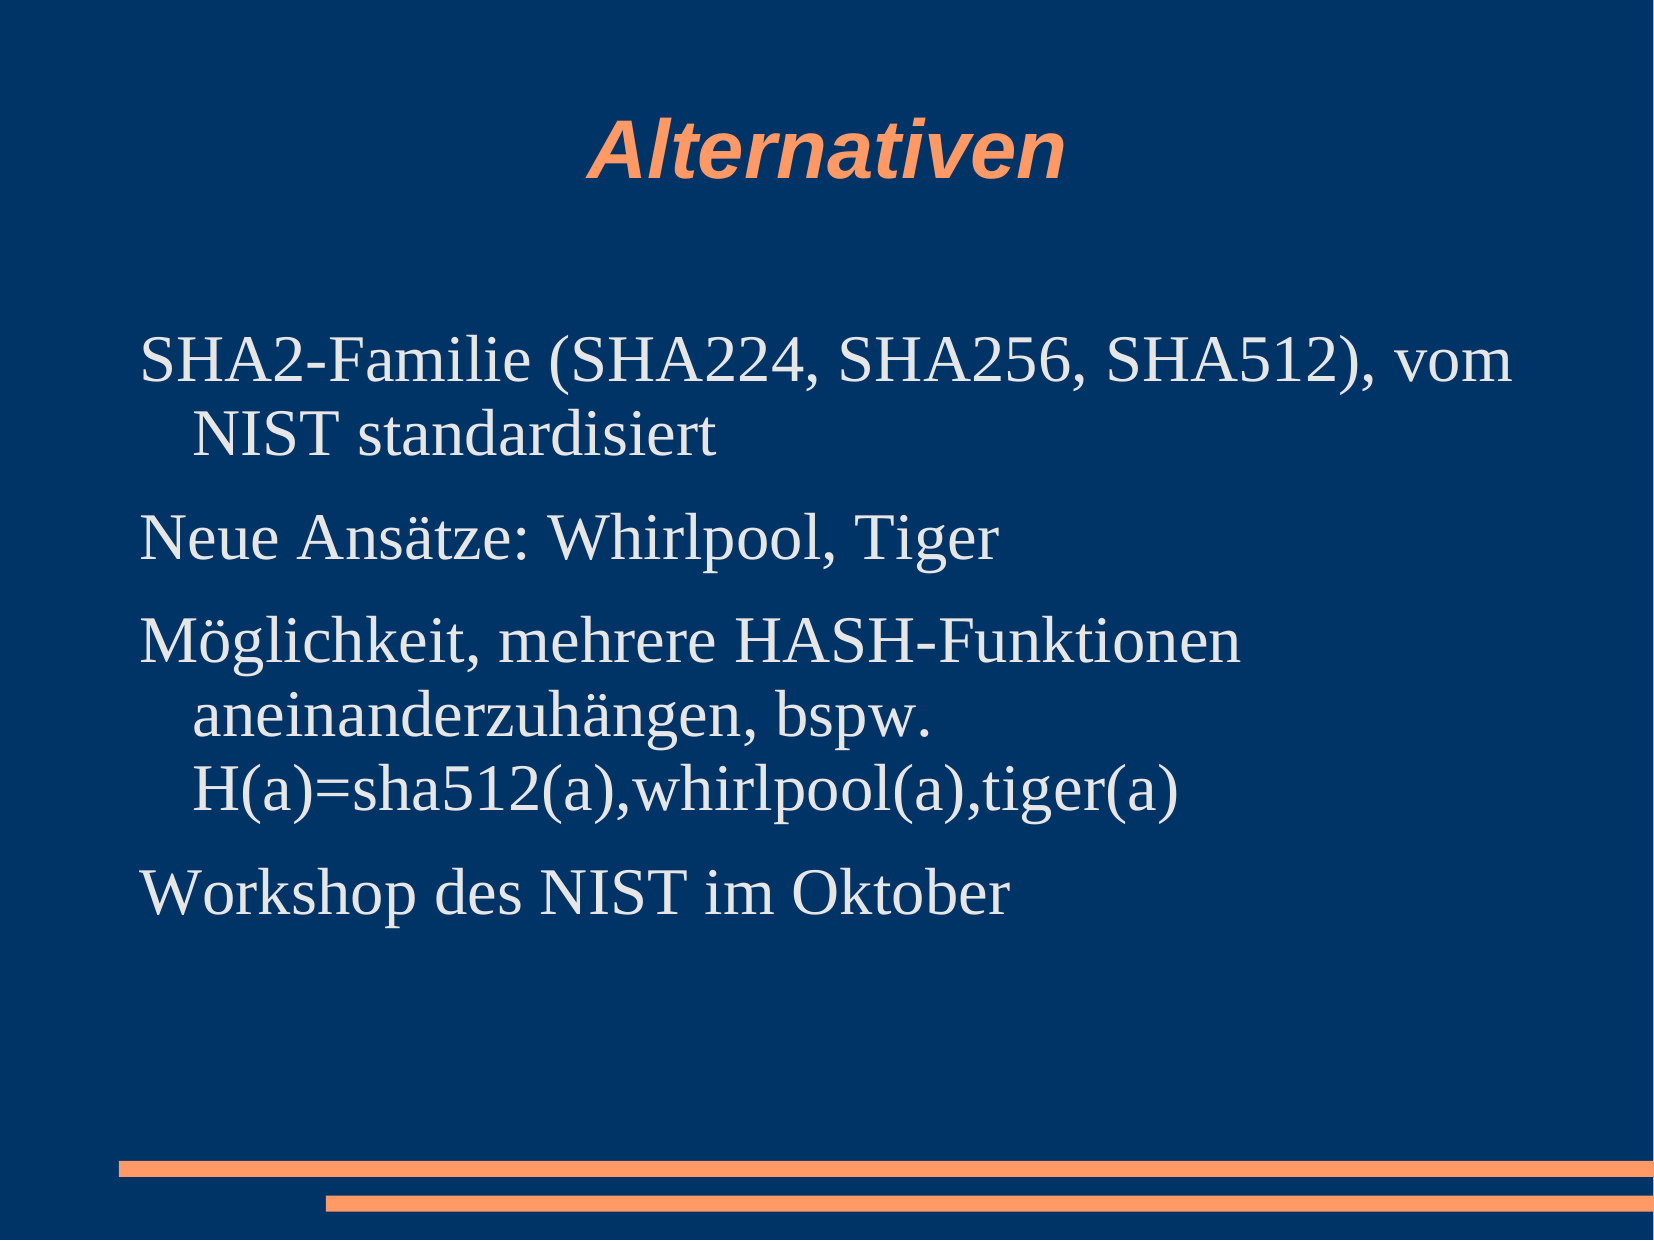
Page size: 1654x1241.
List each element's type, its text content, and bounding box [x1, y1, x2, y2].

title Alternativen [121, 46, 1534, 254]
list SHA2-Familie (SHA224, SHA256, SHA512), vom NIST standardisiert Neue Ansätze: Whirlpool, Tiger Möglichkeit, mehrere HASH-Funktionen aneinanderzuhängen, bspw. H(a)=sha512(a),whirlpool(a),tiger(a) Workshop des NIST im Oktober [121, 322, 1561, 1133]
